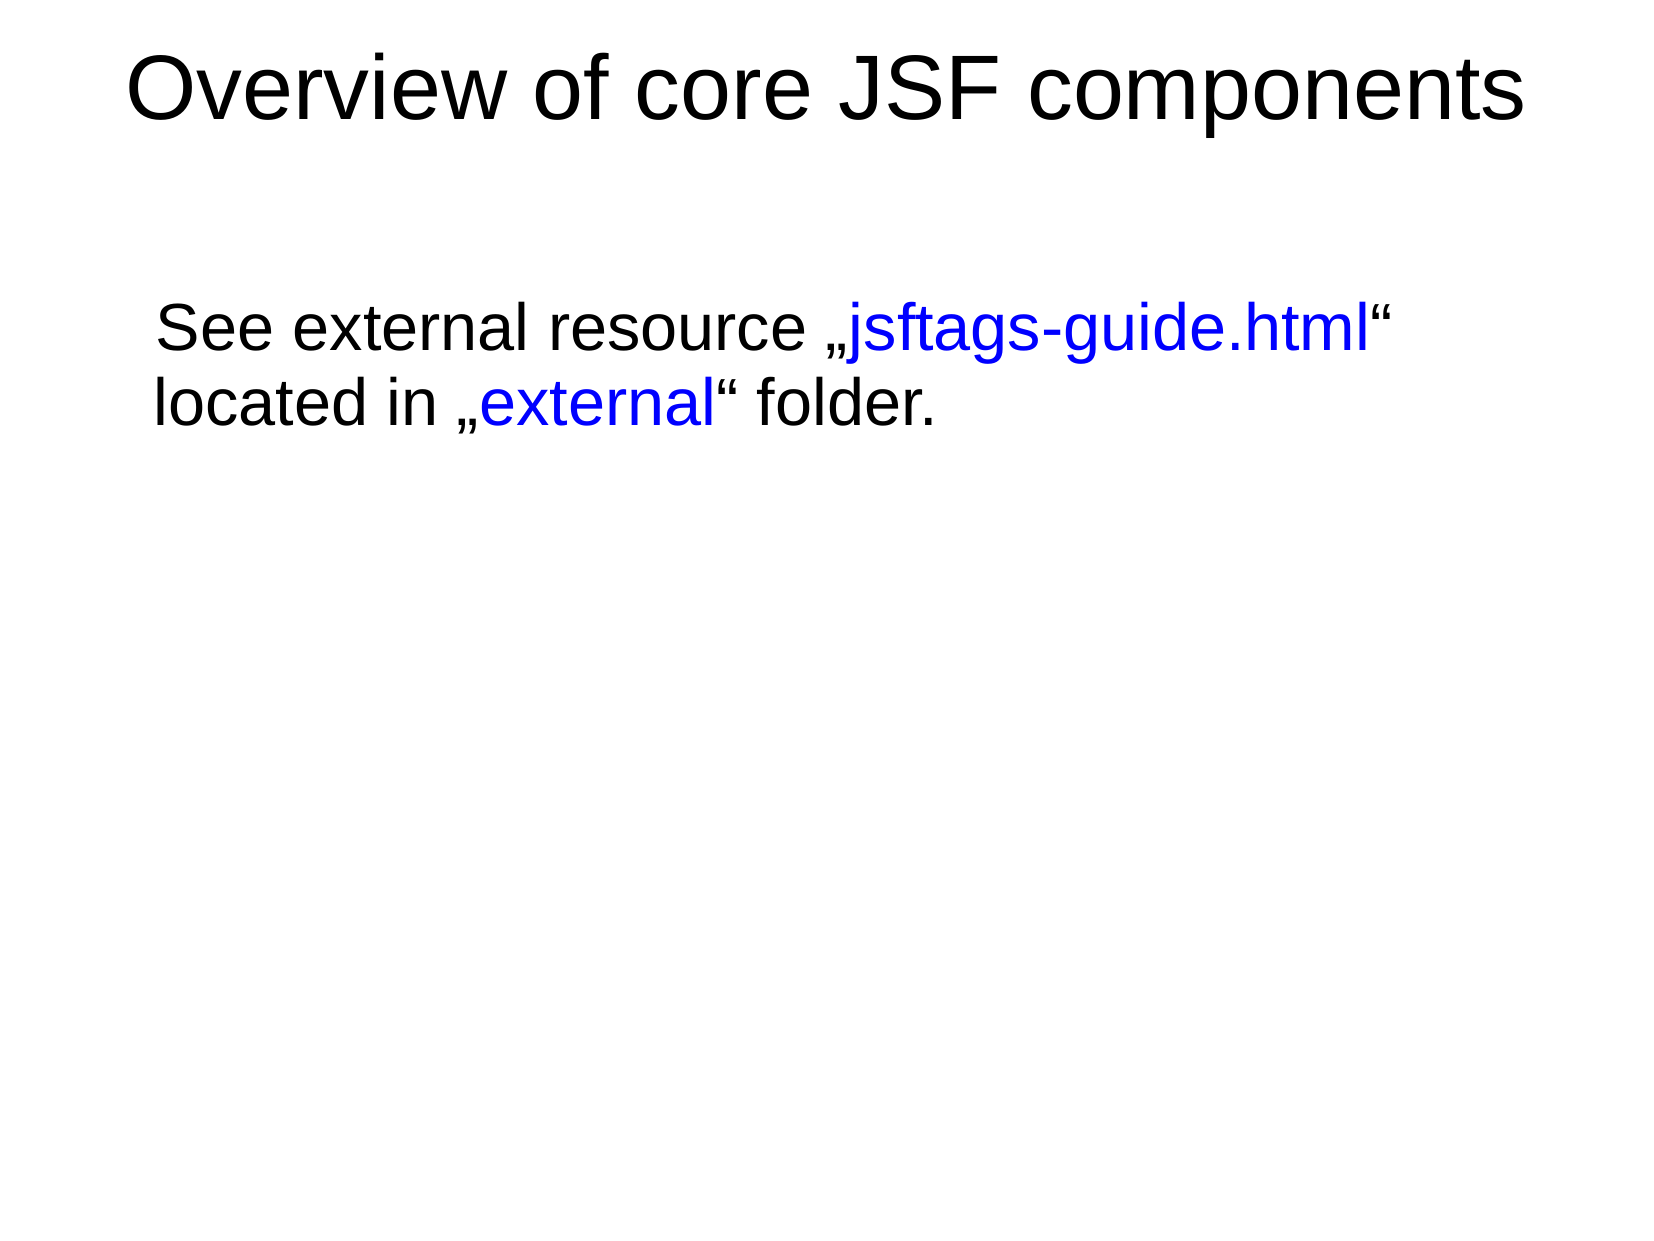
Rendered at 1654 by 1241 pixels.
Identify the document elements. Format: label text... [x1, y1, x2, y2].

title Overview of core JSF components [82, 27, 1571, 148]
list See external resource „jsftags-guide.html“ located in „external“ folder. [82, 290, 1571, 1094]
